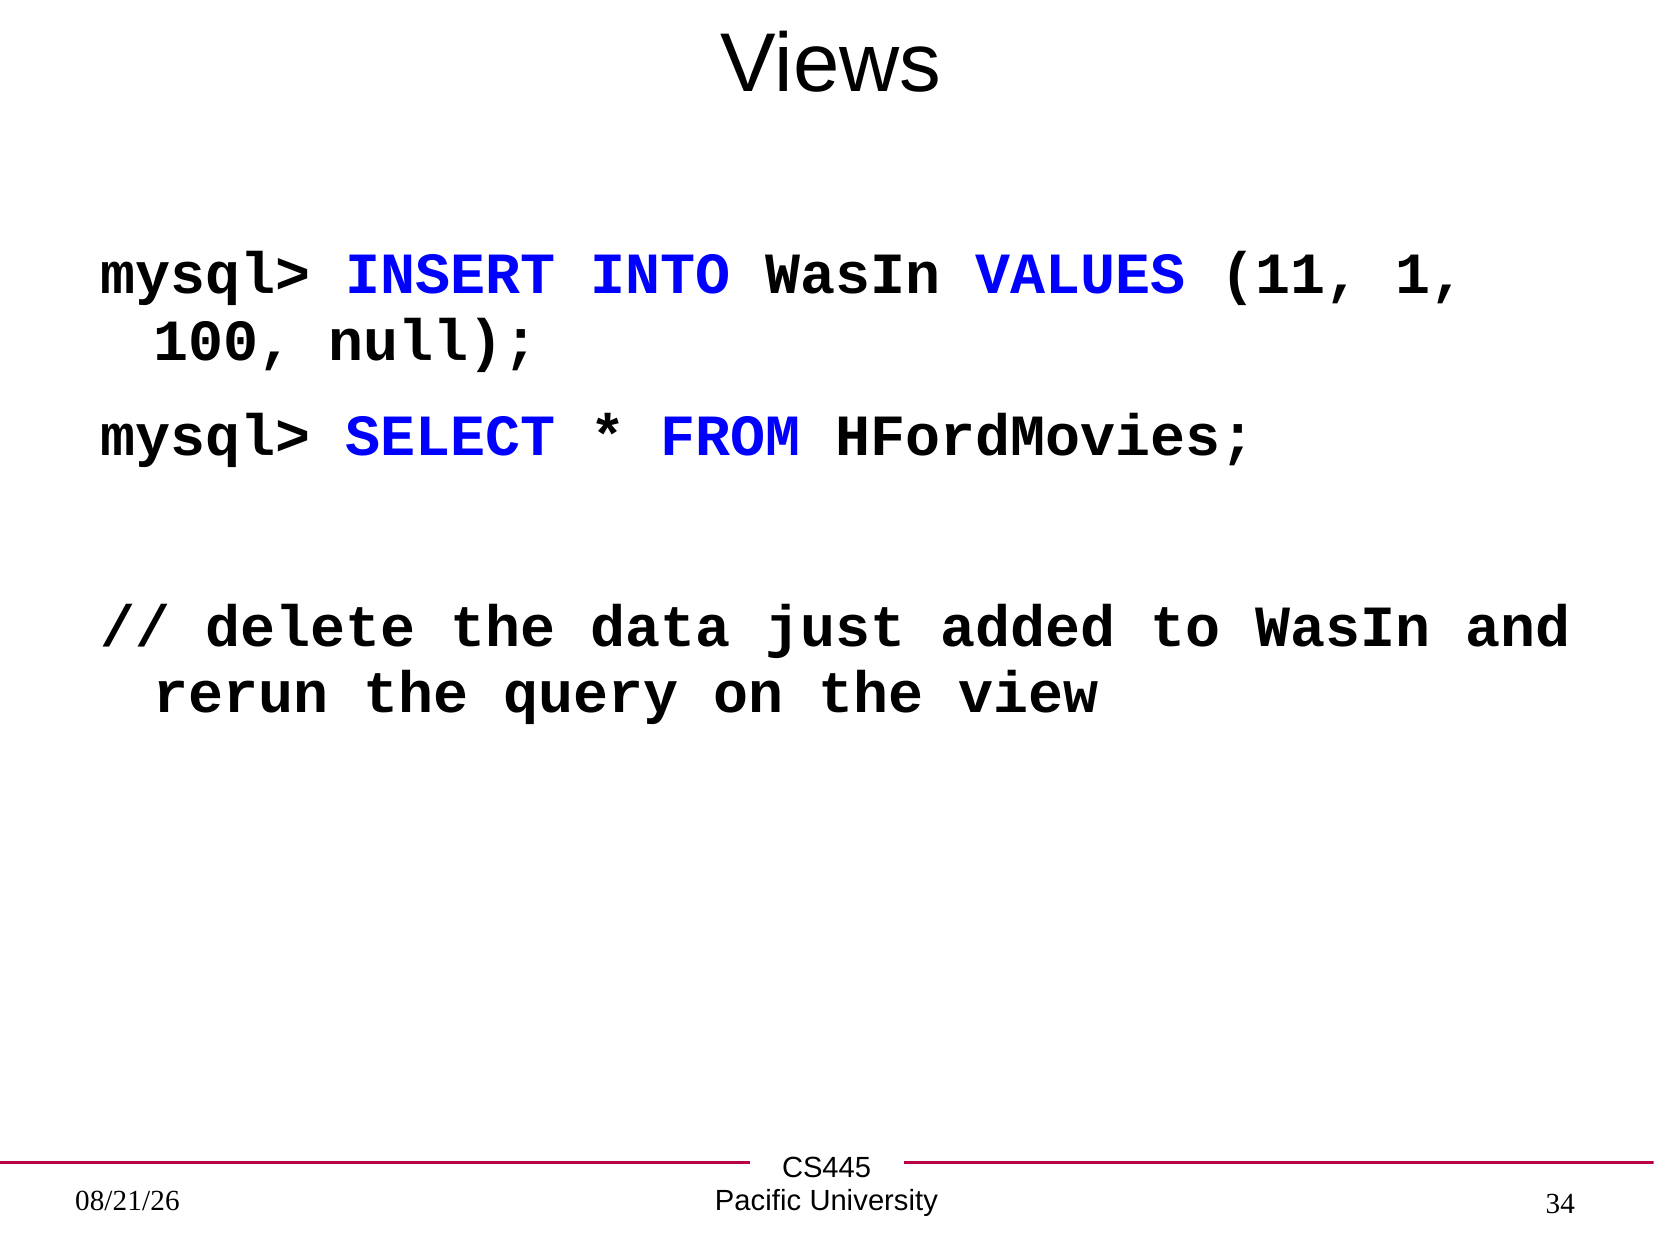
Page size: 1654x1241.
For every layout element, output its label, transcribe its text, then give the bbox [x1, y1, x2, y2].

title Views [86, 15, 1576, 109]
list mysql> INSERT INTO WasIn VALUES (11, 1, 100, null); mysql> SELECT * FROM HFordMovies; // delete the data just added to WasIn and rerun the query on the view [82, 150, 1571, 1111]
